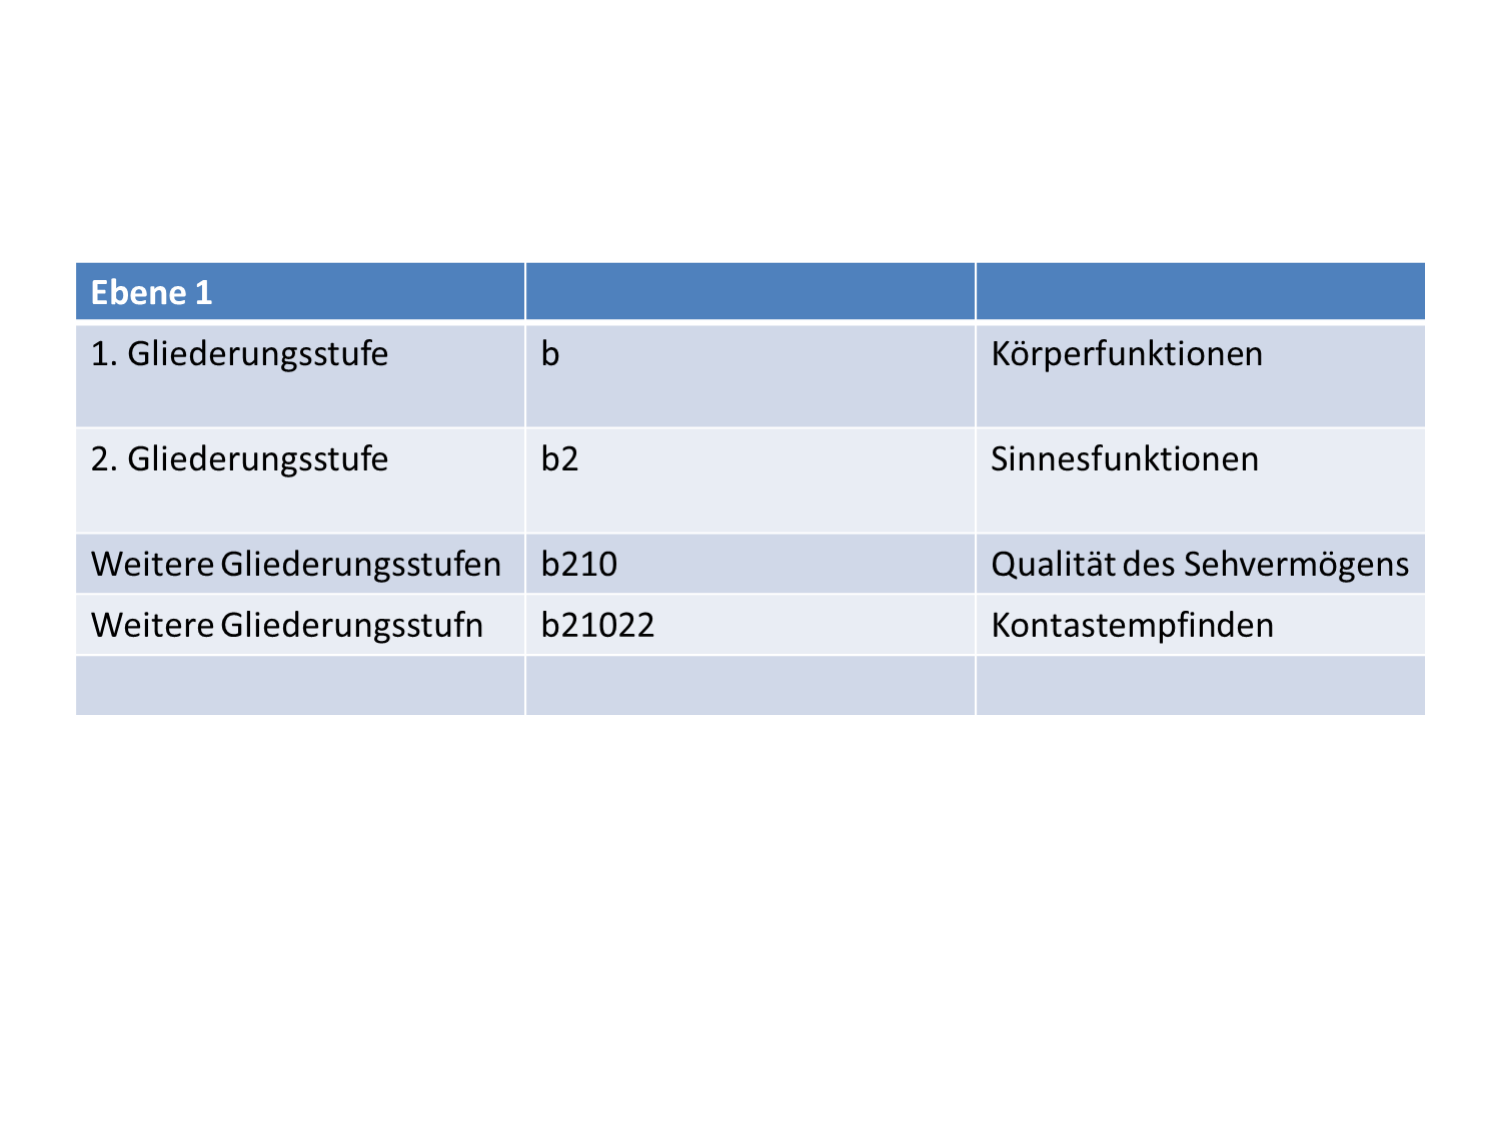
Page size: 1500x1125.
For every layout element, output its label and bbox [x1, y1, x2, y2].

picture [75, 258, 1426, 716]
